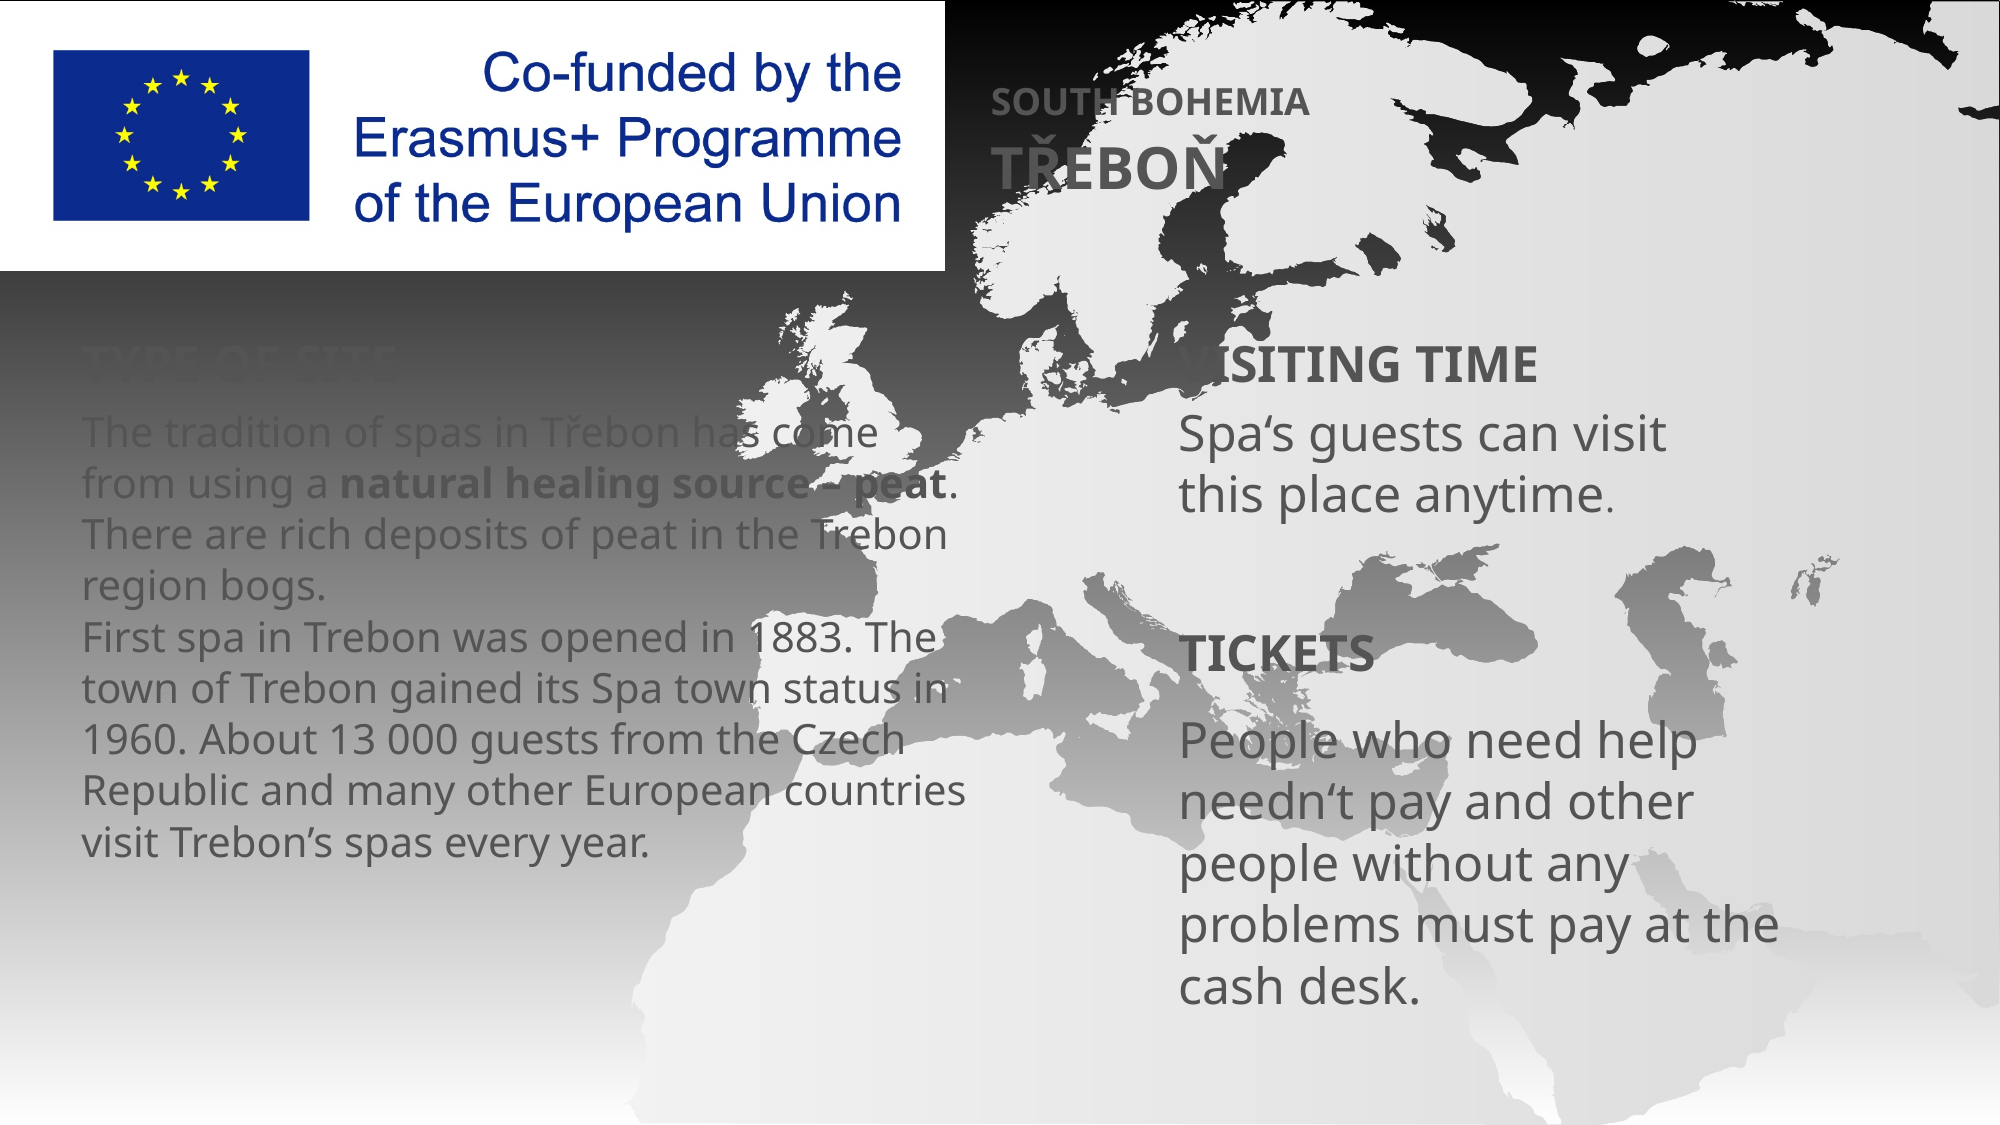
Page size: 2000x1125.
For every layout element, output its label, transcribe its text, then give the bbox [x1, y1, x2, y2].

text_box TYPE OF SITE [66, 326, 1024, 403]
picture [0, 1, 945, 271]
text_box VISITING TIME [1163, 326, 2000, 403]
text_box TICKETS People who need help needn‘t pay and other people without any problems must pay at the cash desk. [1163, 615, 1873, 1125]
text_box The tradition of spas in Třebon has come from using a natural healing source – peat. There are rich deposits of peat in the Trebon region bogs. First spa in Trebon was opened in 1883. The town of Trebon gained its Spa town status in 1960. About 13 000 guests from the Czech Republic and many other European countries visit Trebon’s spas every year. [66, 398, 994, 875]
text_box Spa‘s guests can visit this place anytime. [1163, 395, 1782, 533]
text_box SOUTH BOHEMIA TŘEBOŇ [976, 68, 1945, 214]
